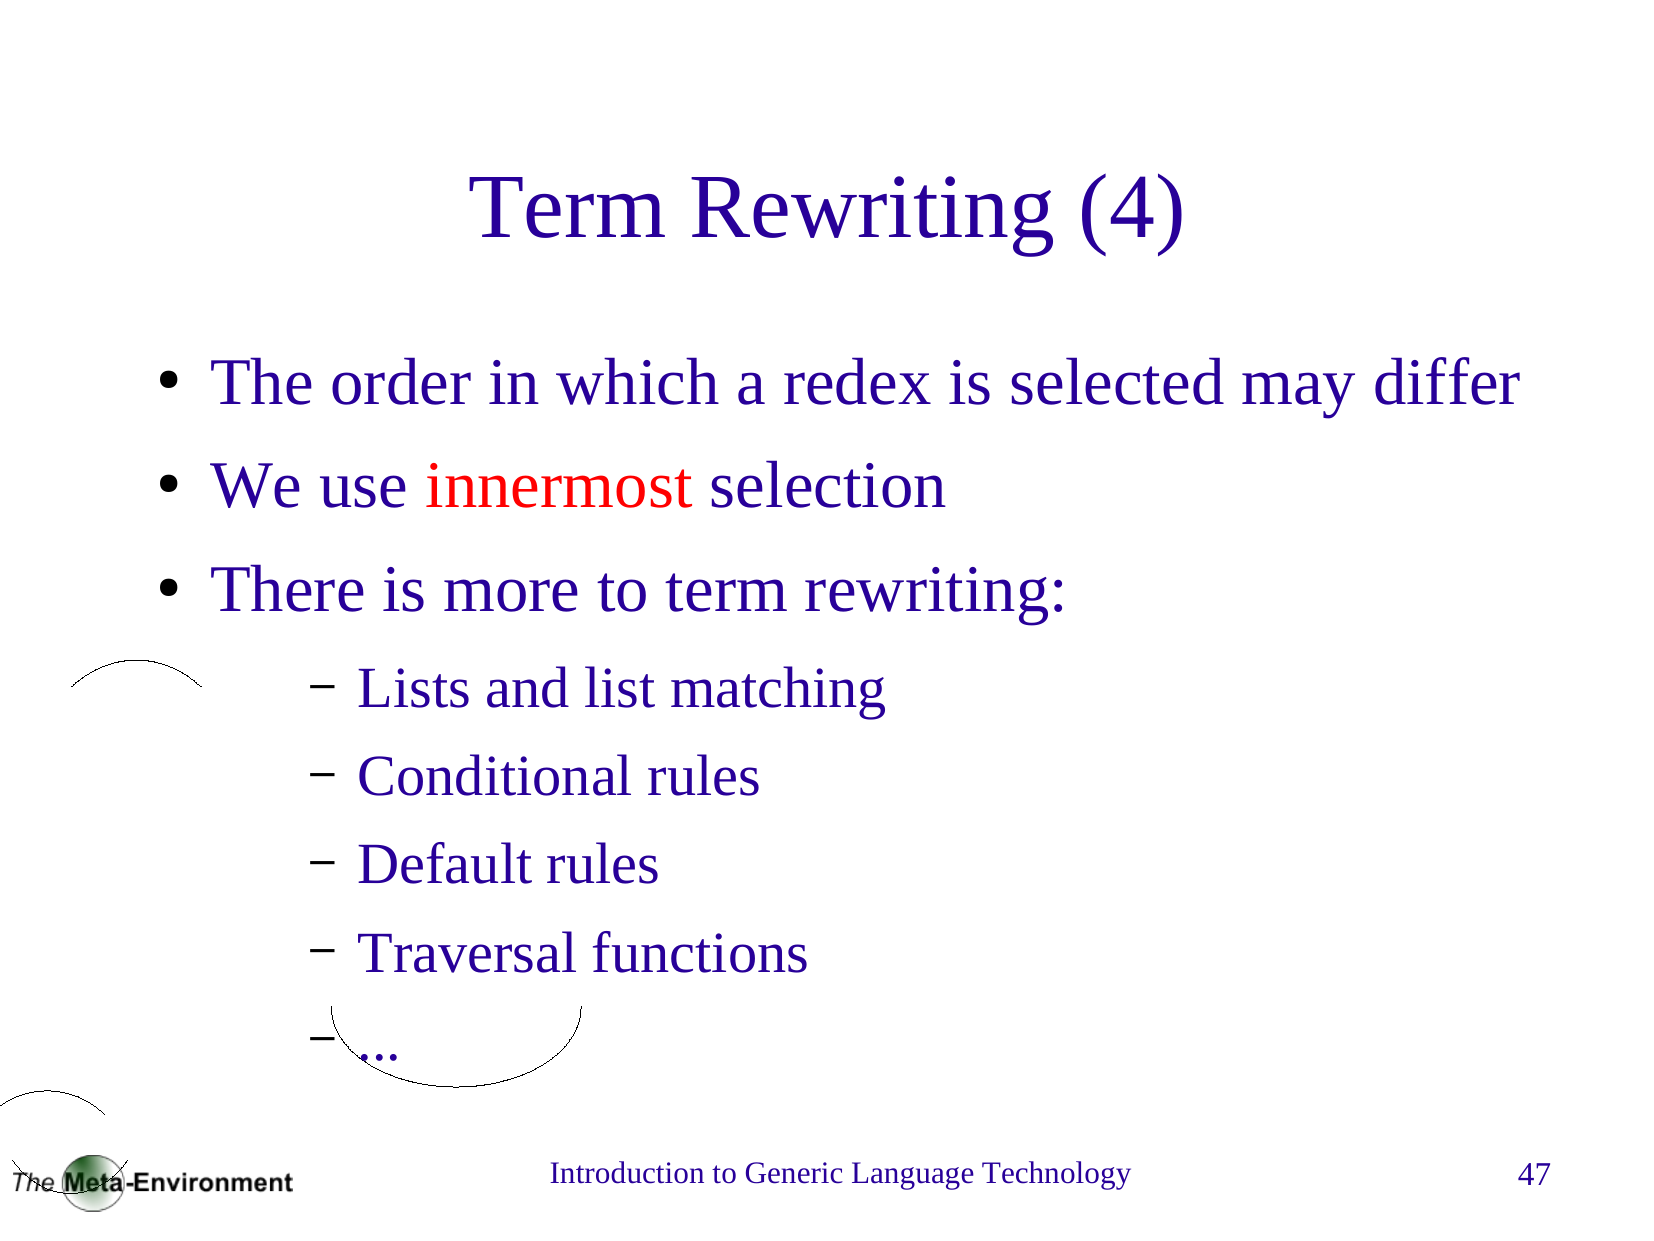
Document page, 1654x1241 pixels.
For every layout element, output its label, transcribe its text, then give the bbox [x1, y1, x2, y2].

title Term Rewriting (4) [121, 102, 1534, 311]
list The order in which a redex is selected may differ We use innermost selection There is more to term rewriting: Lists and list matching Conditional rules Default rules Traversal functions ... [121, 344, 1534, 1127]
picture [13, 1155, 293, 1212]
